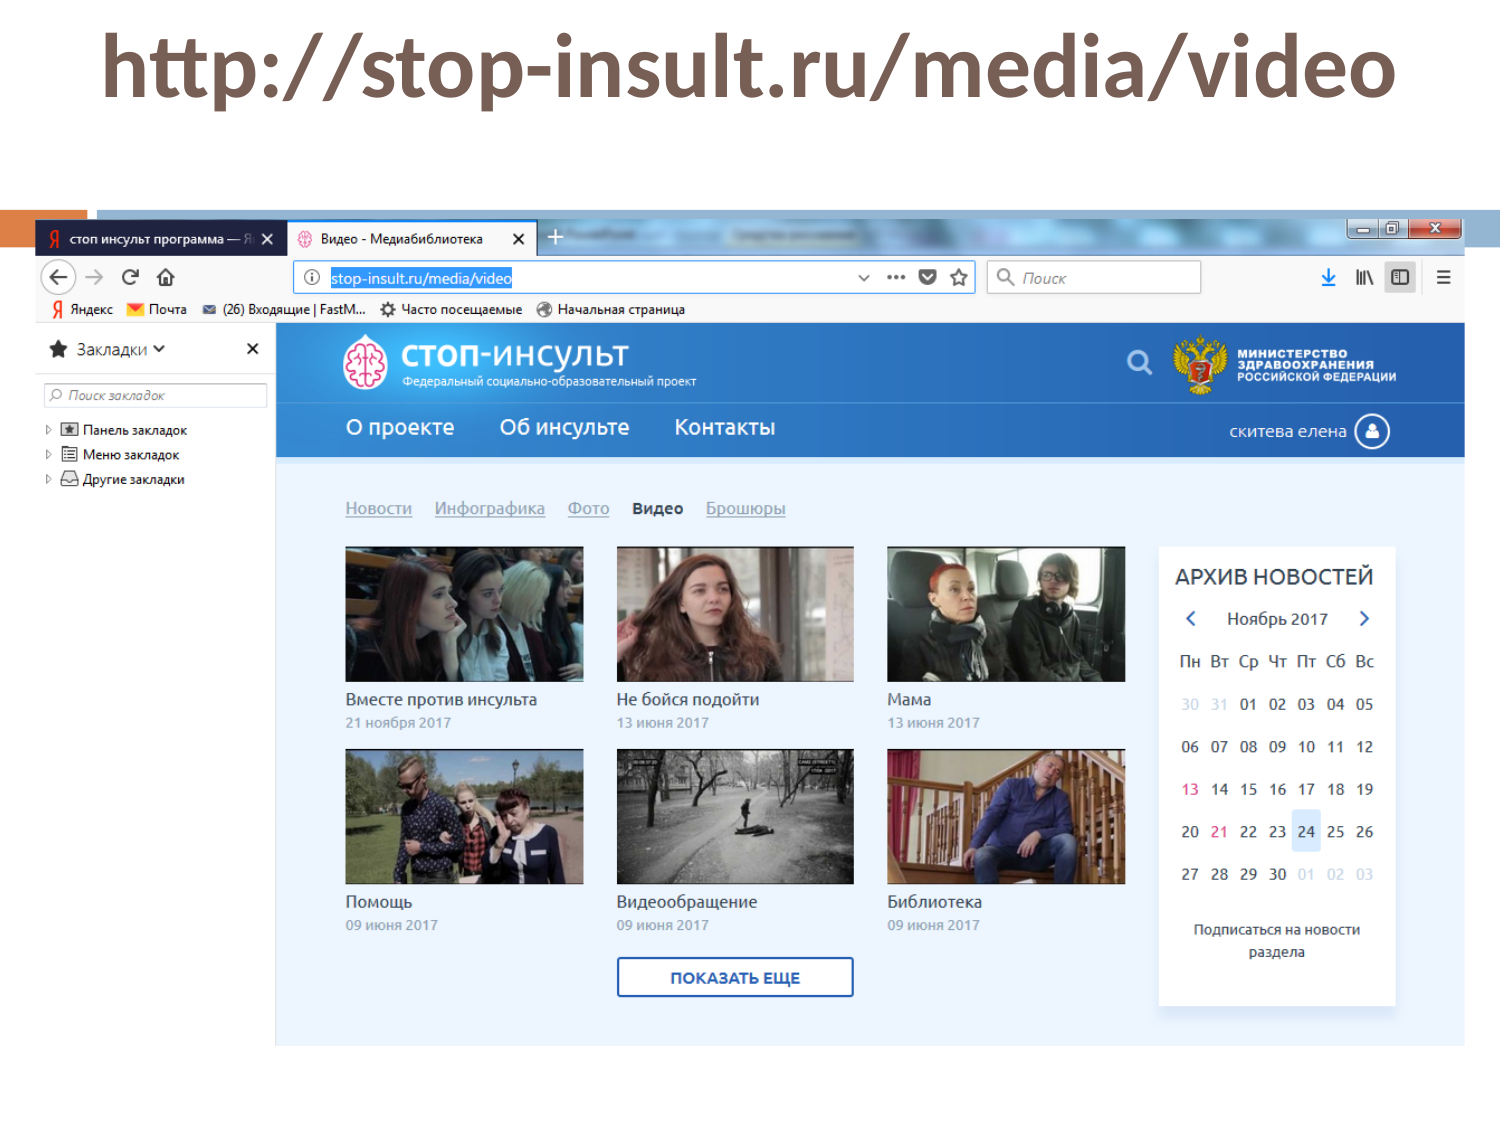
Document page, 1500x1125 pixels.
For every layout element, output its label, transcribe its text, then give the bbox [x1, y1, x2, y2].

title http://stop-insult.ru/media/video [0, 0, 1500, 187]
picture [35, 219, 1465, 1046]
